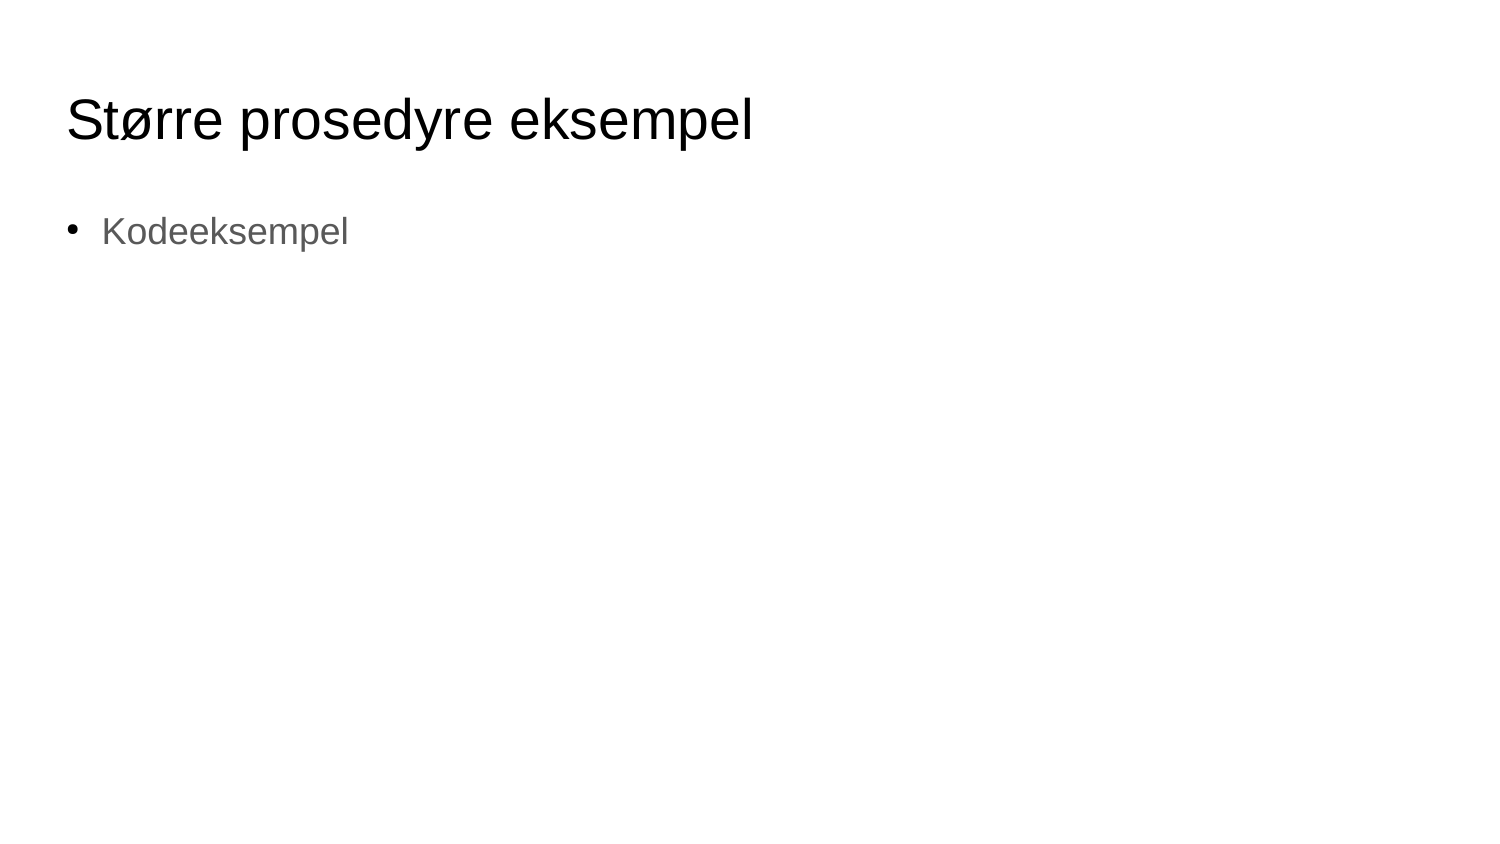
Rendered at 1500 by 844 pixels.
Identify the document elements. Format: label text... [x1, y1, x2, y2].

list Kodeeksempel [51, 189, 1449, 750]
title Større prosedyre eksempel [51, 72, 1449, 167]
